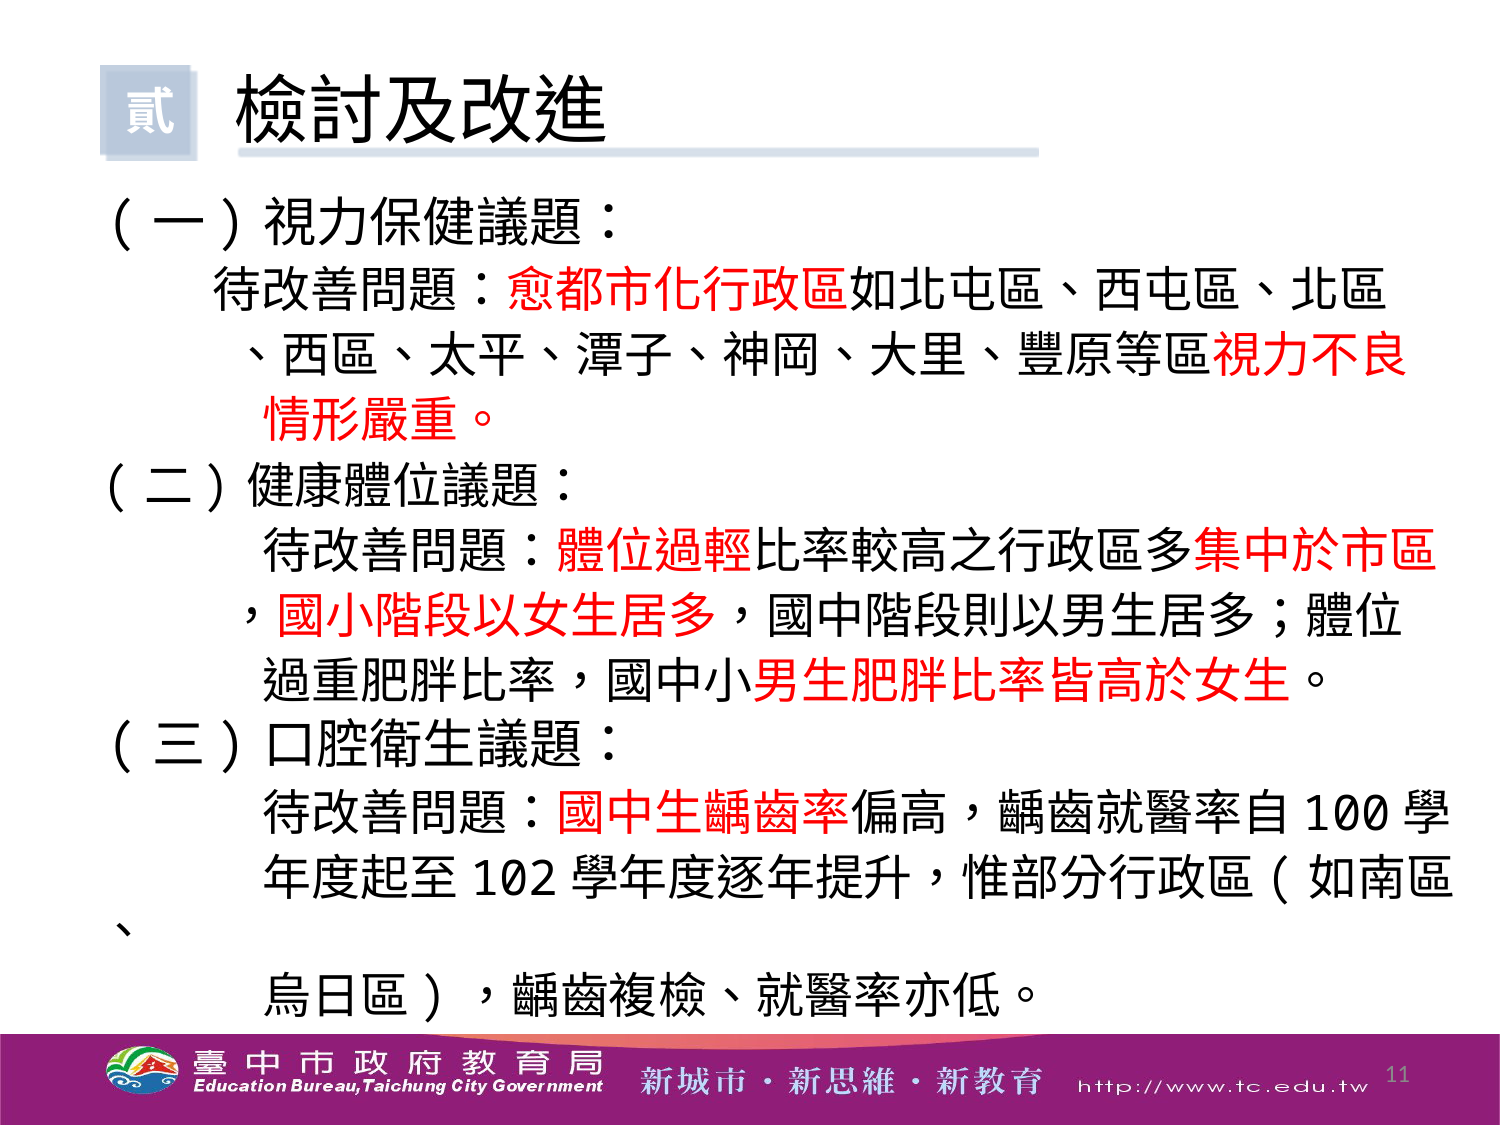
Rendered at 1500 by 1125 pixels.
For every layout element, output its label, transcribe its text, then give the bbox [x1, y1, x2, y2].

text_box 貳 [111, 72, 176, 148]
text_box 檢討及改進 [218, 54, 1353, 161]
picture [100, 65, 218, 161]
list (一)視力保健議題： 待改善問題：愈都市化行政區如北屯區、西屯區、北區 、西區、太平、潭子、神岡、大里、豐原等區視力不良 情形嚴重。 (二)健康體位議題： 待改善問題：體位過輕比率較高之行政區多集中於市區 ，國小階段以女生居多，國中階段則以男生居多；體位 過重肥胖比率，國中小男生肥胖比率皆高於女生。 (三)口腔衛生議題： 待改善問題：國中生齲齒率偏高，齲齒就醫率自100學 年度起至102學年度逐年提升，惟部分行政區(如南區、 烏日區)，齲齒複檢、就醫率亦低。 [29, 148, 1471, 1034]
text_box <number> [1074, 1042, 1426, 1103]
picture [0, 1034, 1500, 1125]
